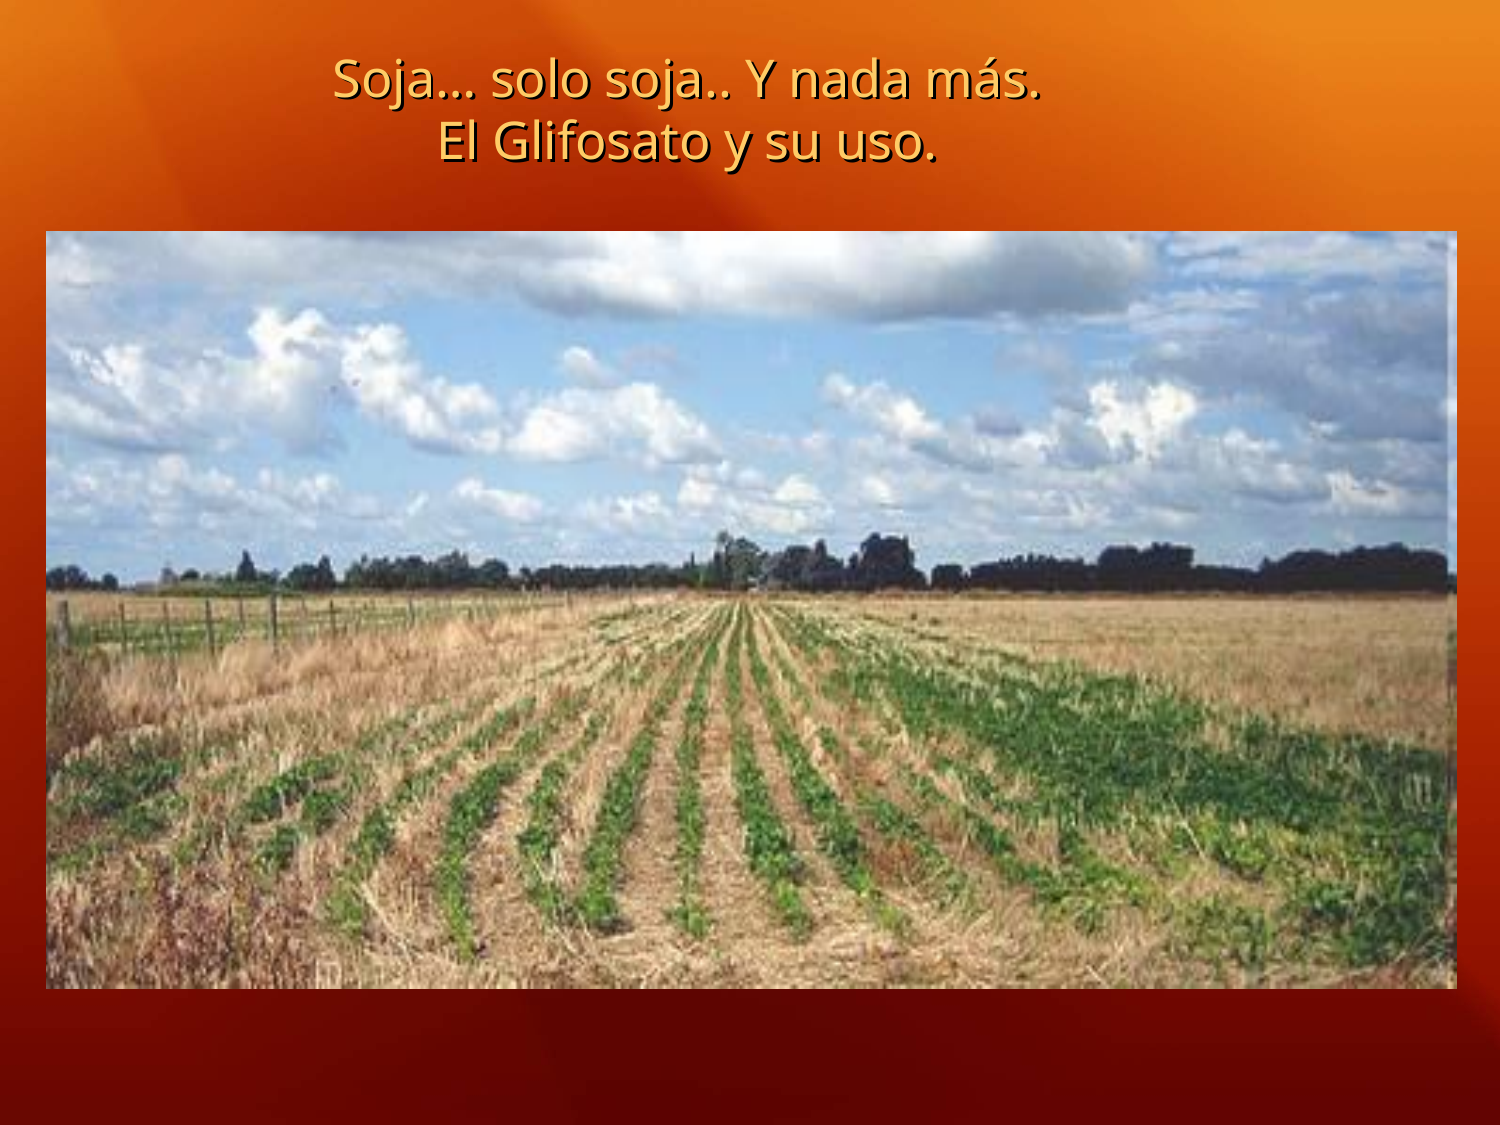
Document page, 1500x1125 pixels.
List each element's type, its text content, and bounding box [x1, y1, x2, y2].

text_box Soja… solo soja.. Y nada más. El Glifosato y su uso. [74, 37, 1300, 178]
picture [0, 0, 1500, 1125]
